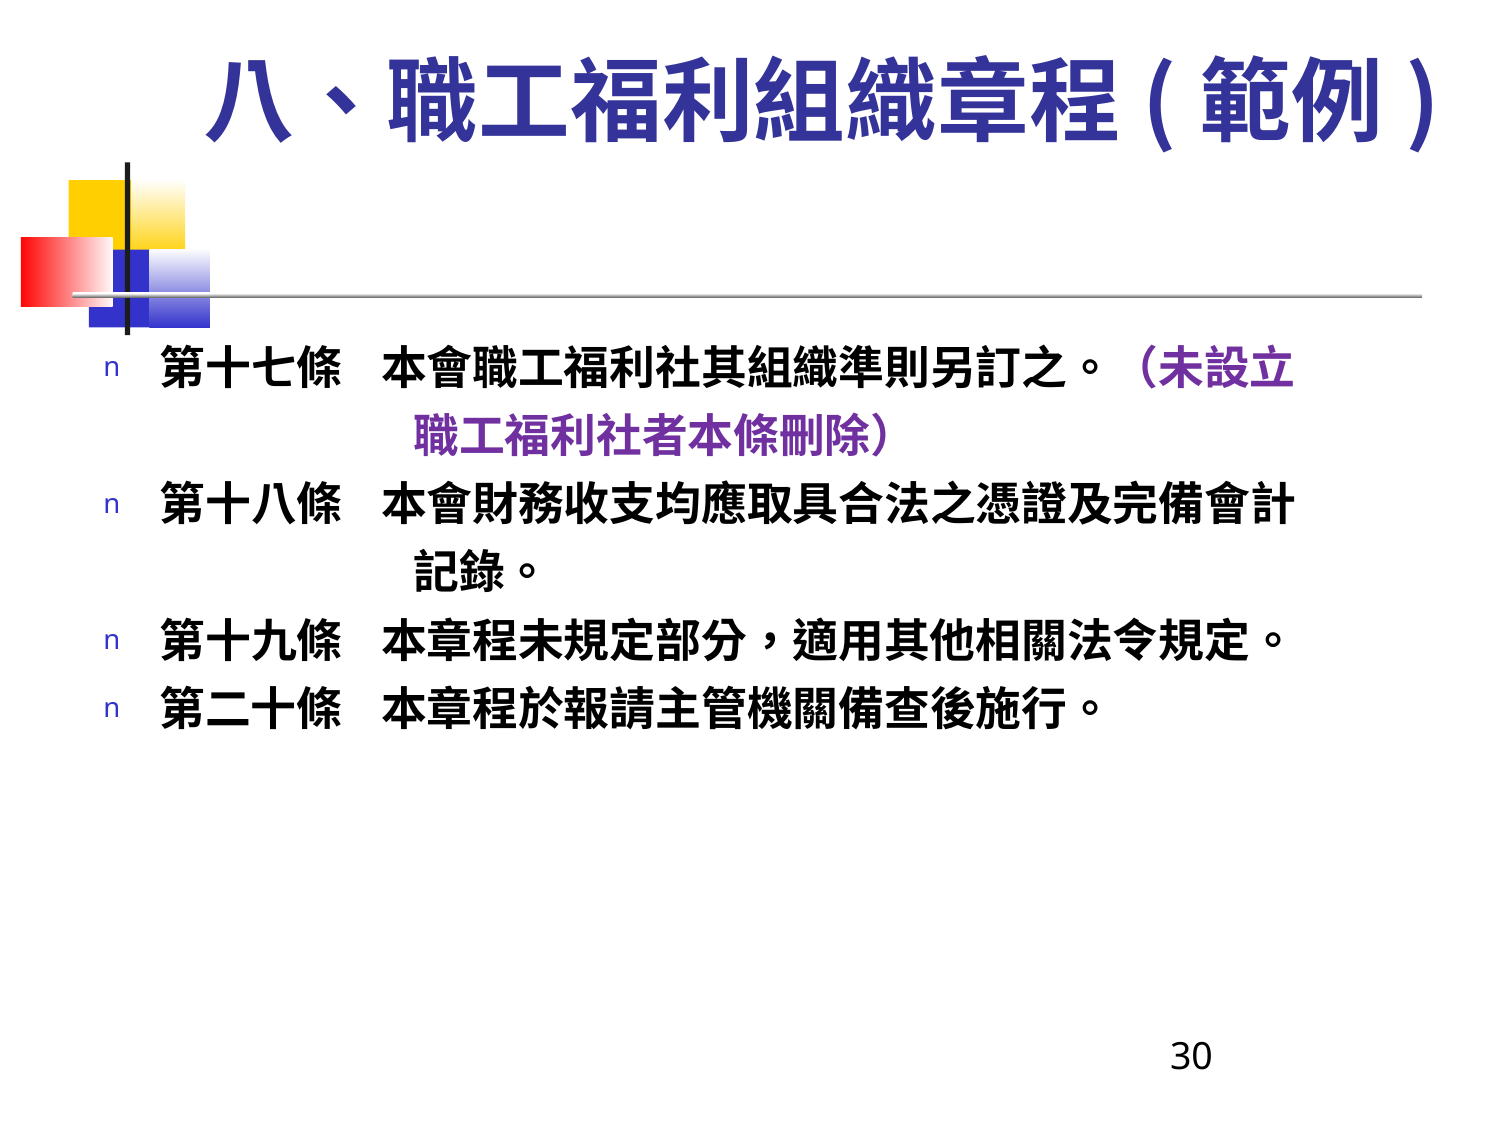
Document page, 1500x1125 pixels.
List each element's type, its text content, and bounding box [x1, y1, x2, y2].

list 第十七條 本會職工福利社其組織準則另訂之。（未設立 職工福利社者本條刪除） 第十八條 本會財務收支均應取具合法之憑證及完備會計 記錄。 第十九條 本章程未規定部分，適用其他相關法令規定。 第二十條 本章程於報請主管機關備查後施行。 [88, 331, 1469, 1006]
title 八、職工福利組織章程(範例) [188, 35, 1468, 275]
slide_number <編號> [1155, 1024, 1468, 1100]
